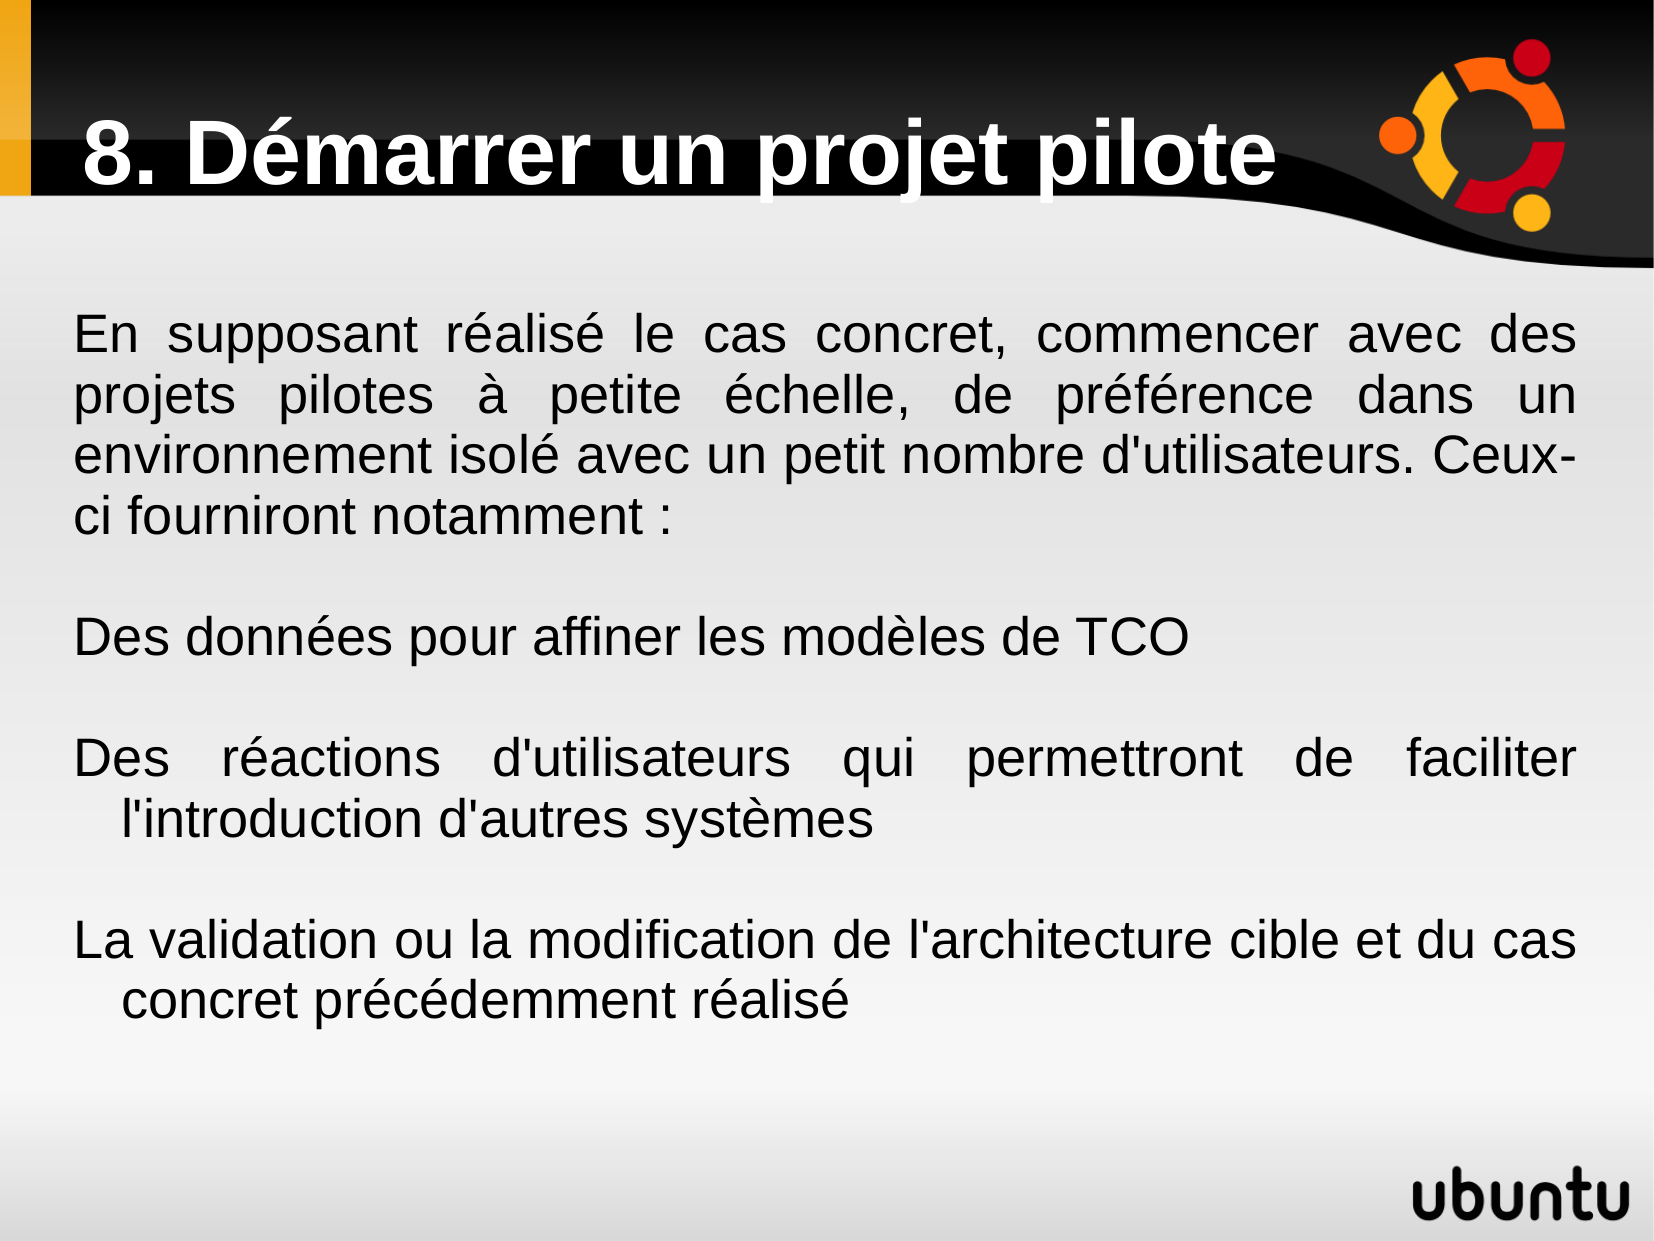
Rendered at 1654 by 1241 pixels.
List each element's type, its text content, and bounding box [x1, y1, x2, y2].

title 8. Démarrer un projet pilote [82, 49, 1571, 257]
picture [0, 0, 1654, 1241]
text_box En supposant réalisé le cas concret, commencer avec des projets pilotes à petite échelle, de préférence dans un environnement isolé avec un petit nombre d'utilisateurs. Ceux-ci fourniront notamment : Des données pour affiner les modèles de TCO Des réactions d'utilisateurs qui permettront de faciliter l'introduction d'autres systèmes La validation ou la modification de l'architecture cible et du cas concret précédemment réalisé [59, 296, 1595, 1119]
